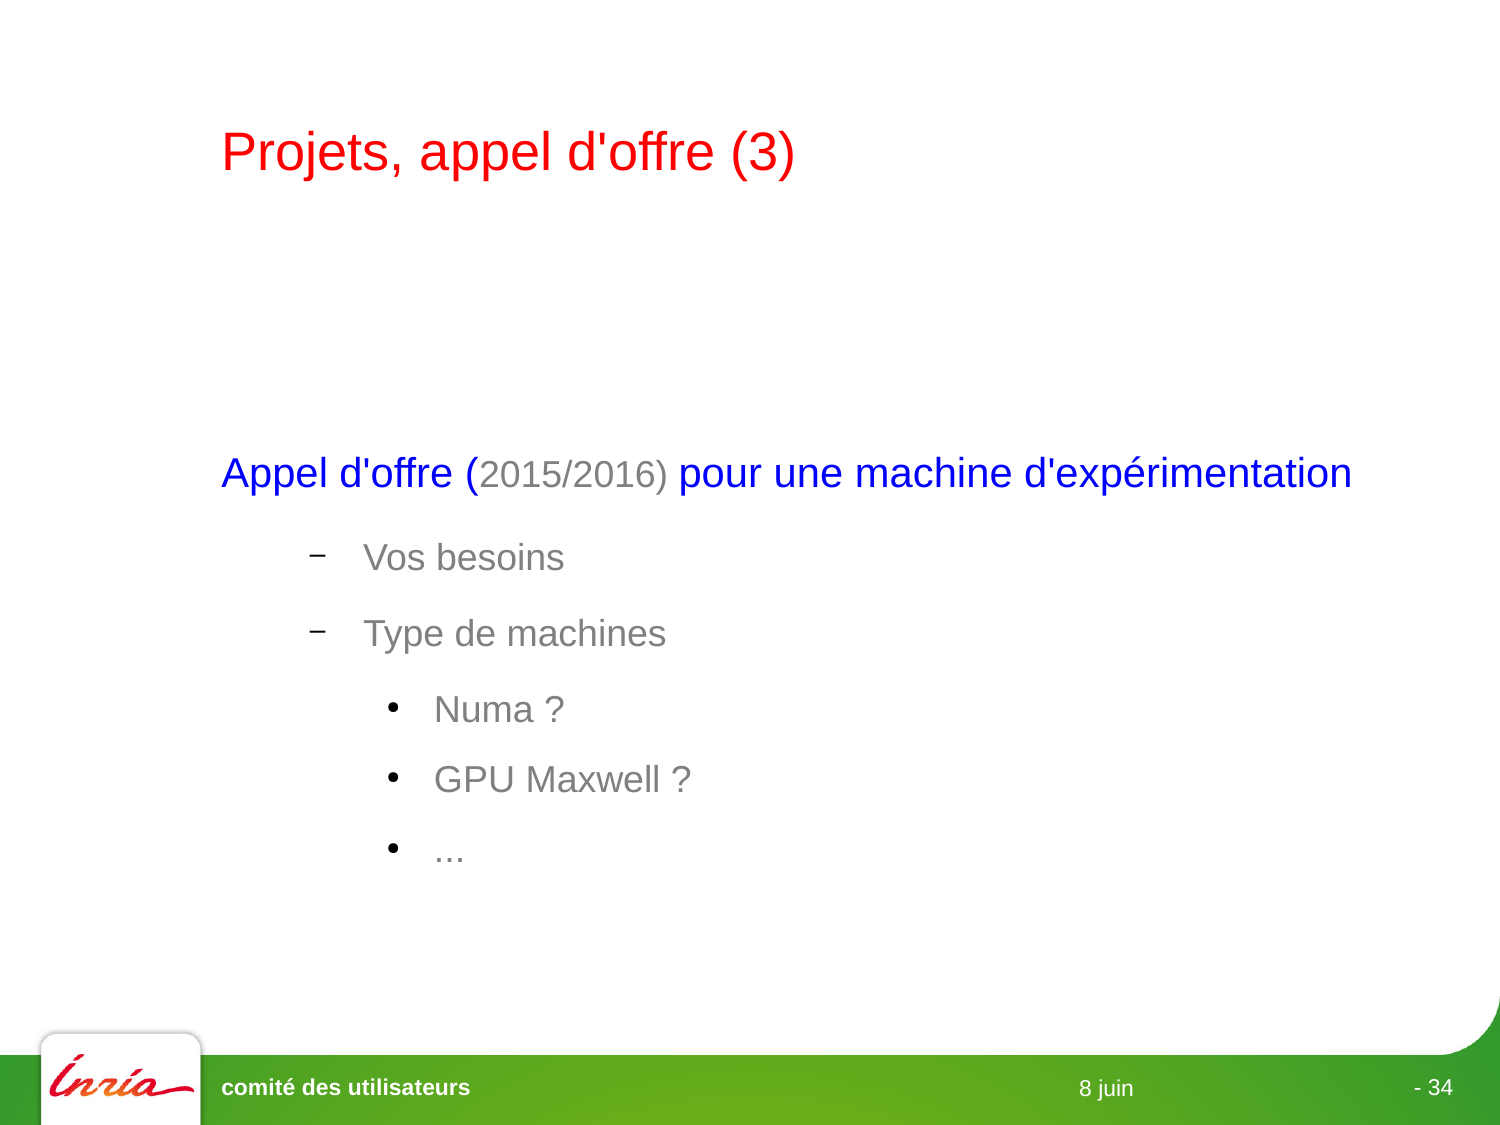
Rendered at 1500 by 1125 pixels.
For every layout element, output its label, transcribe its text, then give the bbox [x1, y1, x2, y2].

list Appel d'offre (2015/2016) pour une machine d'expérimentation Vos besoins Type de machines Numa ? GPU Maxwell ? ... [221, 274, 1459, 1054]
picture [0, 947, 1500, 1125]
title Projets, appel d'offre (3) [221, 57, 1459, 246]
